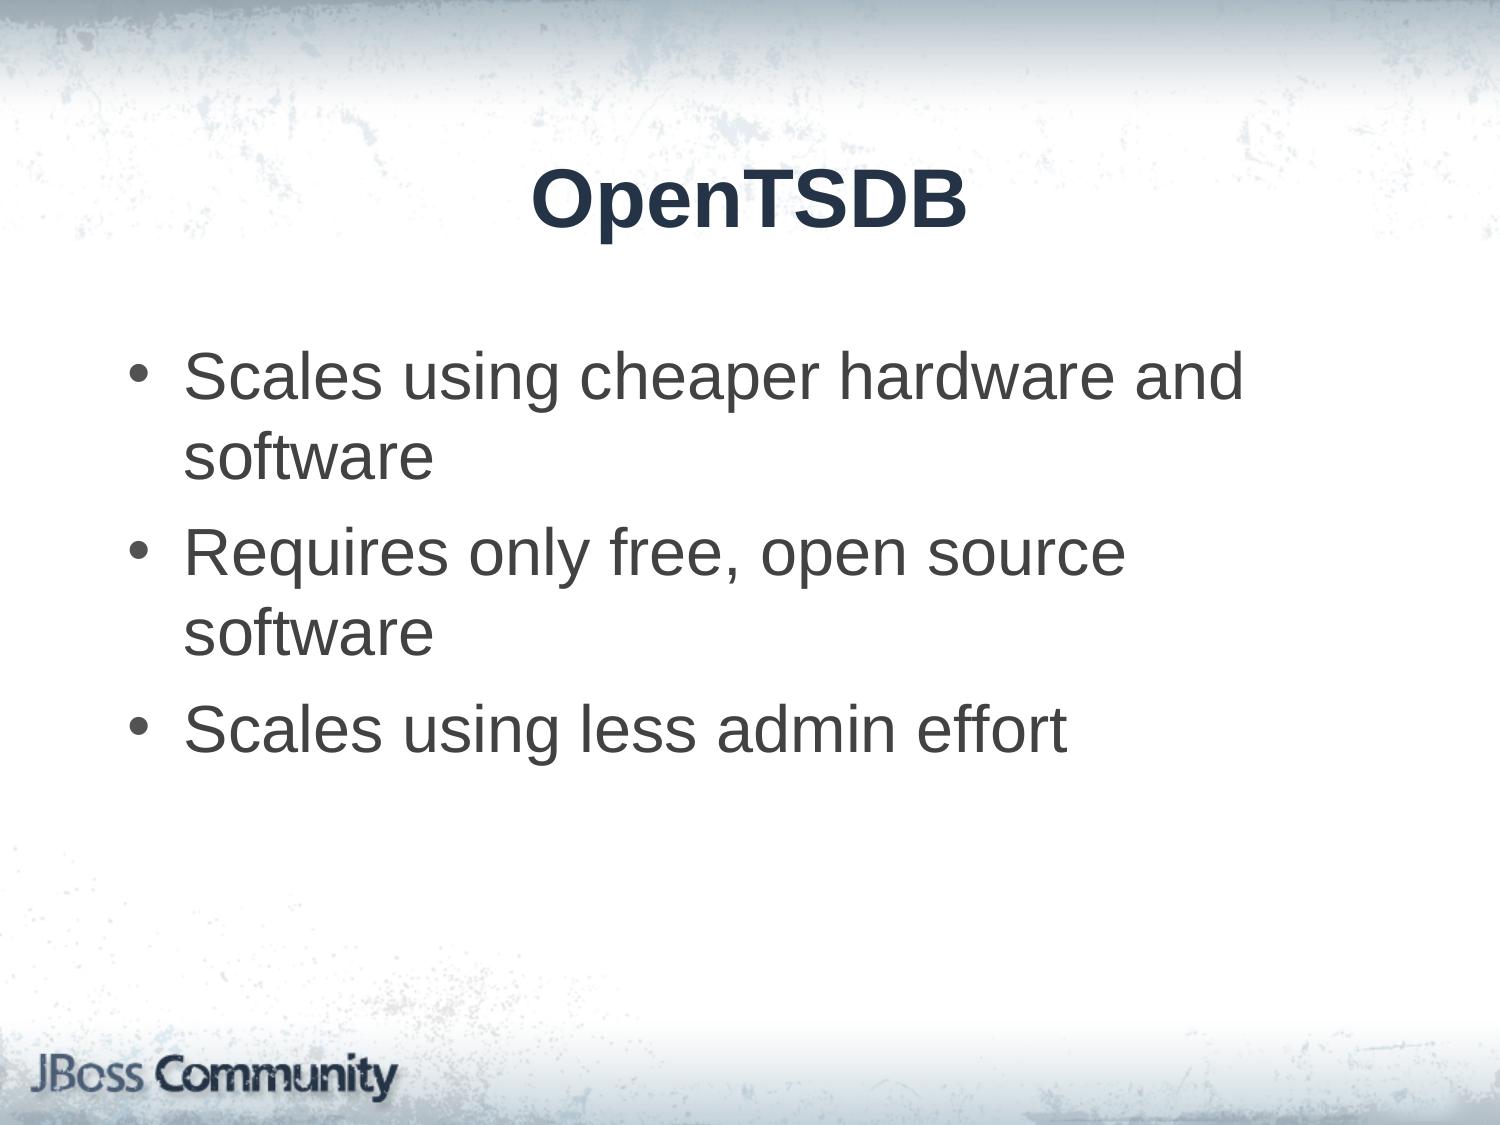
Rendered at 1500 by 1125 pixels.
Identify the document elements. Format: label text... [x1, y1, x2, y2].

title OpenTSDB [112, 76, 1388, 312]
list Scales using cheaper hardware and software Requires only free, open source software Scales using less admin effort [112, 324, 1388, 1083]
picture [0, 0, 1500, 1125]
